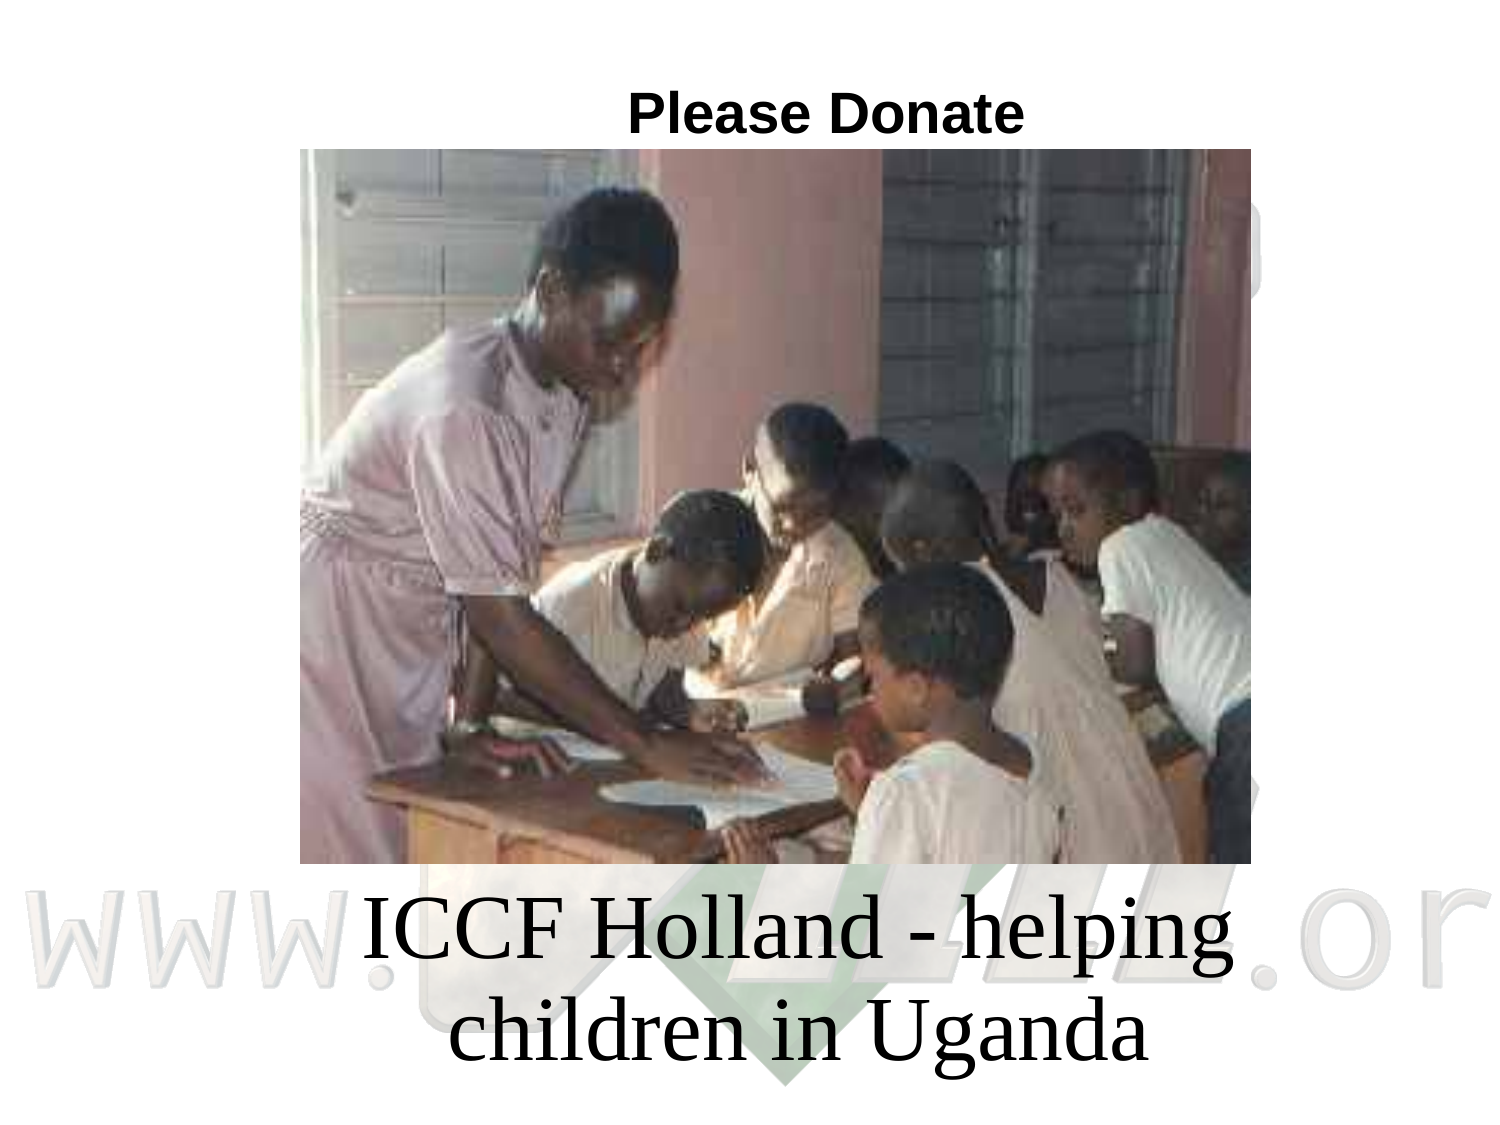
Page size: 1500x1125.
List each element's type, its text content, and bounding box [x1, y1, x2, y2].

text_box ICCF Holland - helping children in Uganda [324, 869, 1276, 1088]
title Please Donate [82, 49, 1500, 188]
picture [0, 0, 1500, 1125]
